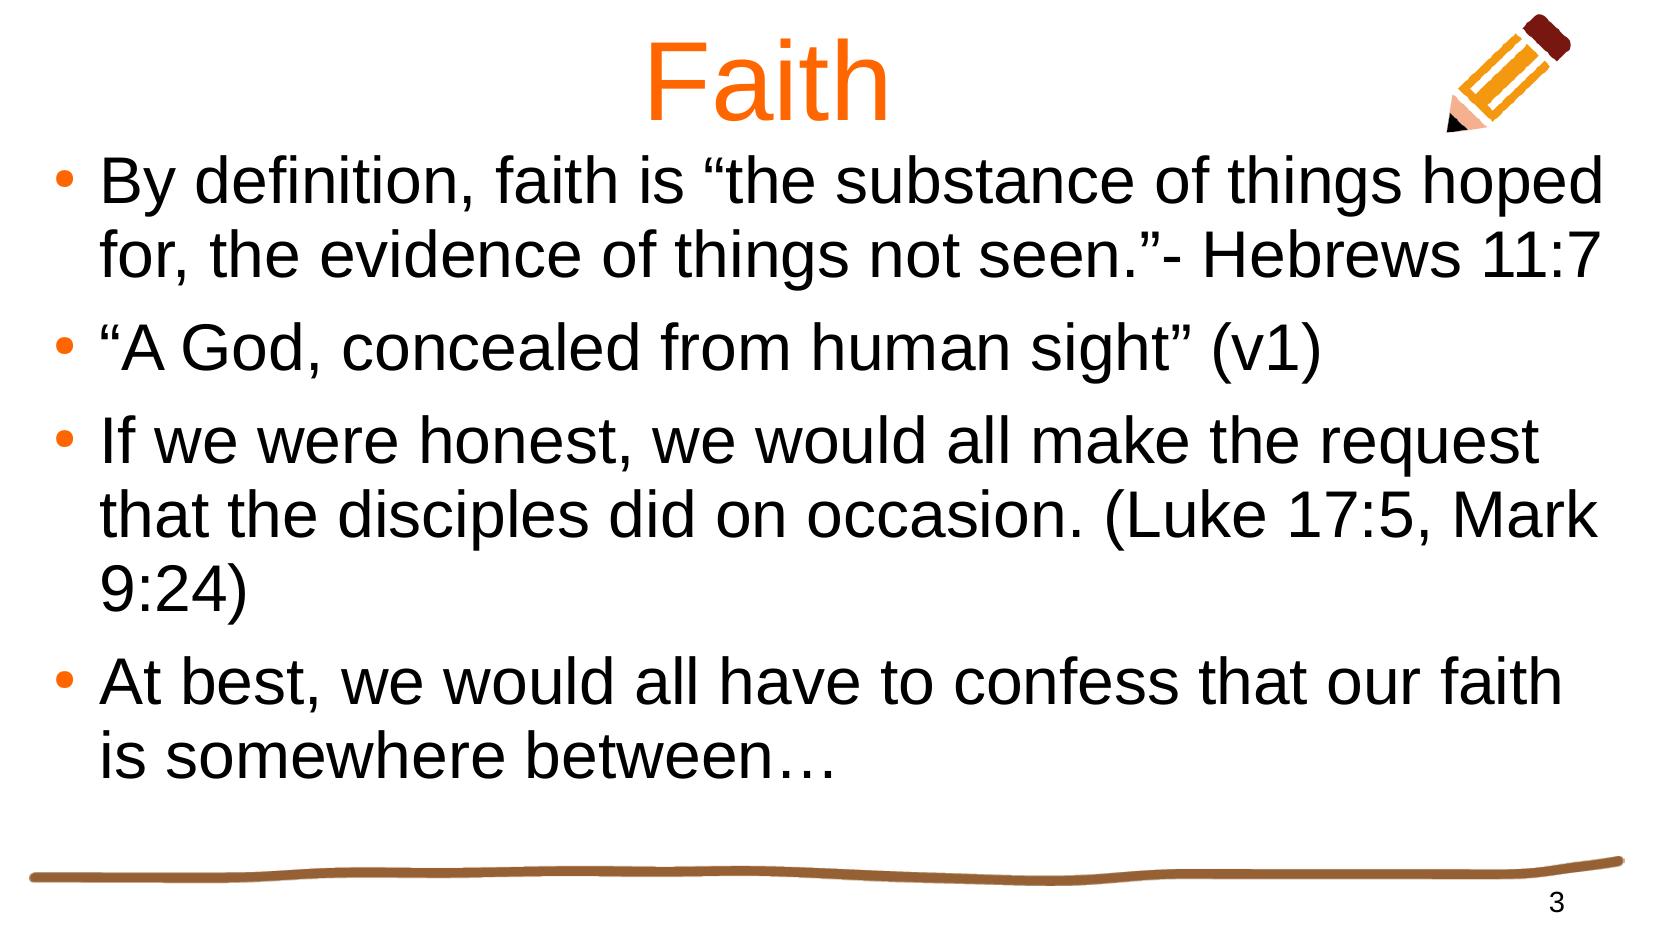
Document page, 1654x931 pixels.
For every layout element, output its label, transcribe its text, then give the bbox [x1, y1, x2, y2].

picture [1446, 14, 1571, 133]
title Faith [88, 18, 1447, 144]
list By definition, faith is “the substance of things hoped for, the evidence of things not seen.”- Hebrews 11:7 “A God, concealed from human sight” (v1) If we were honest, we would all make the request that the disciples did on occasion. (Luke 17:5, Mark 9:24) At best, we would all have to confess that our faith is somewhere between… [37, 144, 1613, 863]
picture [29, 856, 1625, 886]
